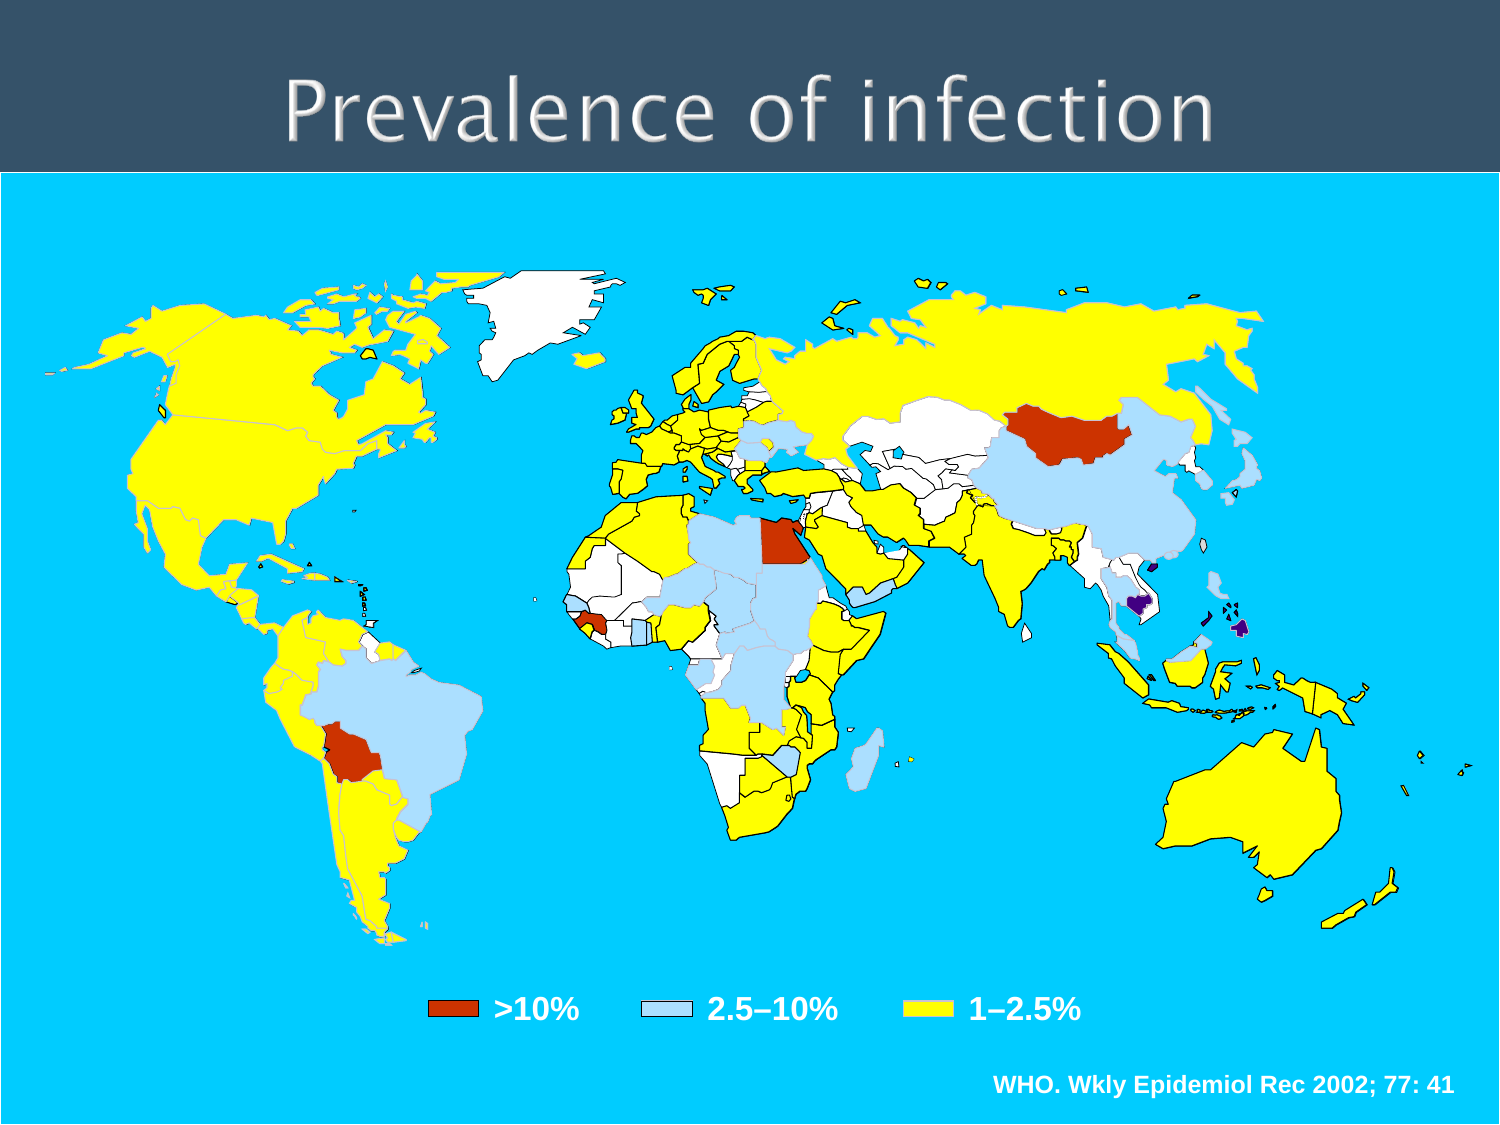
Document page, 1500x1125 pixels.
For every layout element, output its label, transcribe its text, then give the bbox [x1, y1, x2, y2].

text_box 1–2.5% [954, 979, 1097, 1036]
picture [76, 30, 1426, 172]
text_box [0, 172, 1500, 1125]
text_box 2.5–10% [692, 979, 854, 1035]
text_box >10% [479, 979, 595, 1035]
text_box WHO. Wkly Epidemiol Rec 2002; 77: 41 [287, 1060, 1471, 1107]
